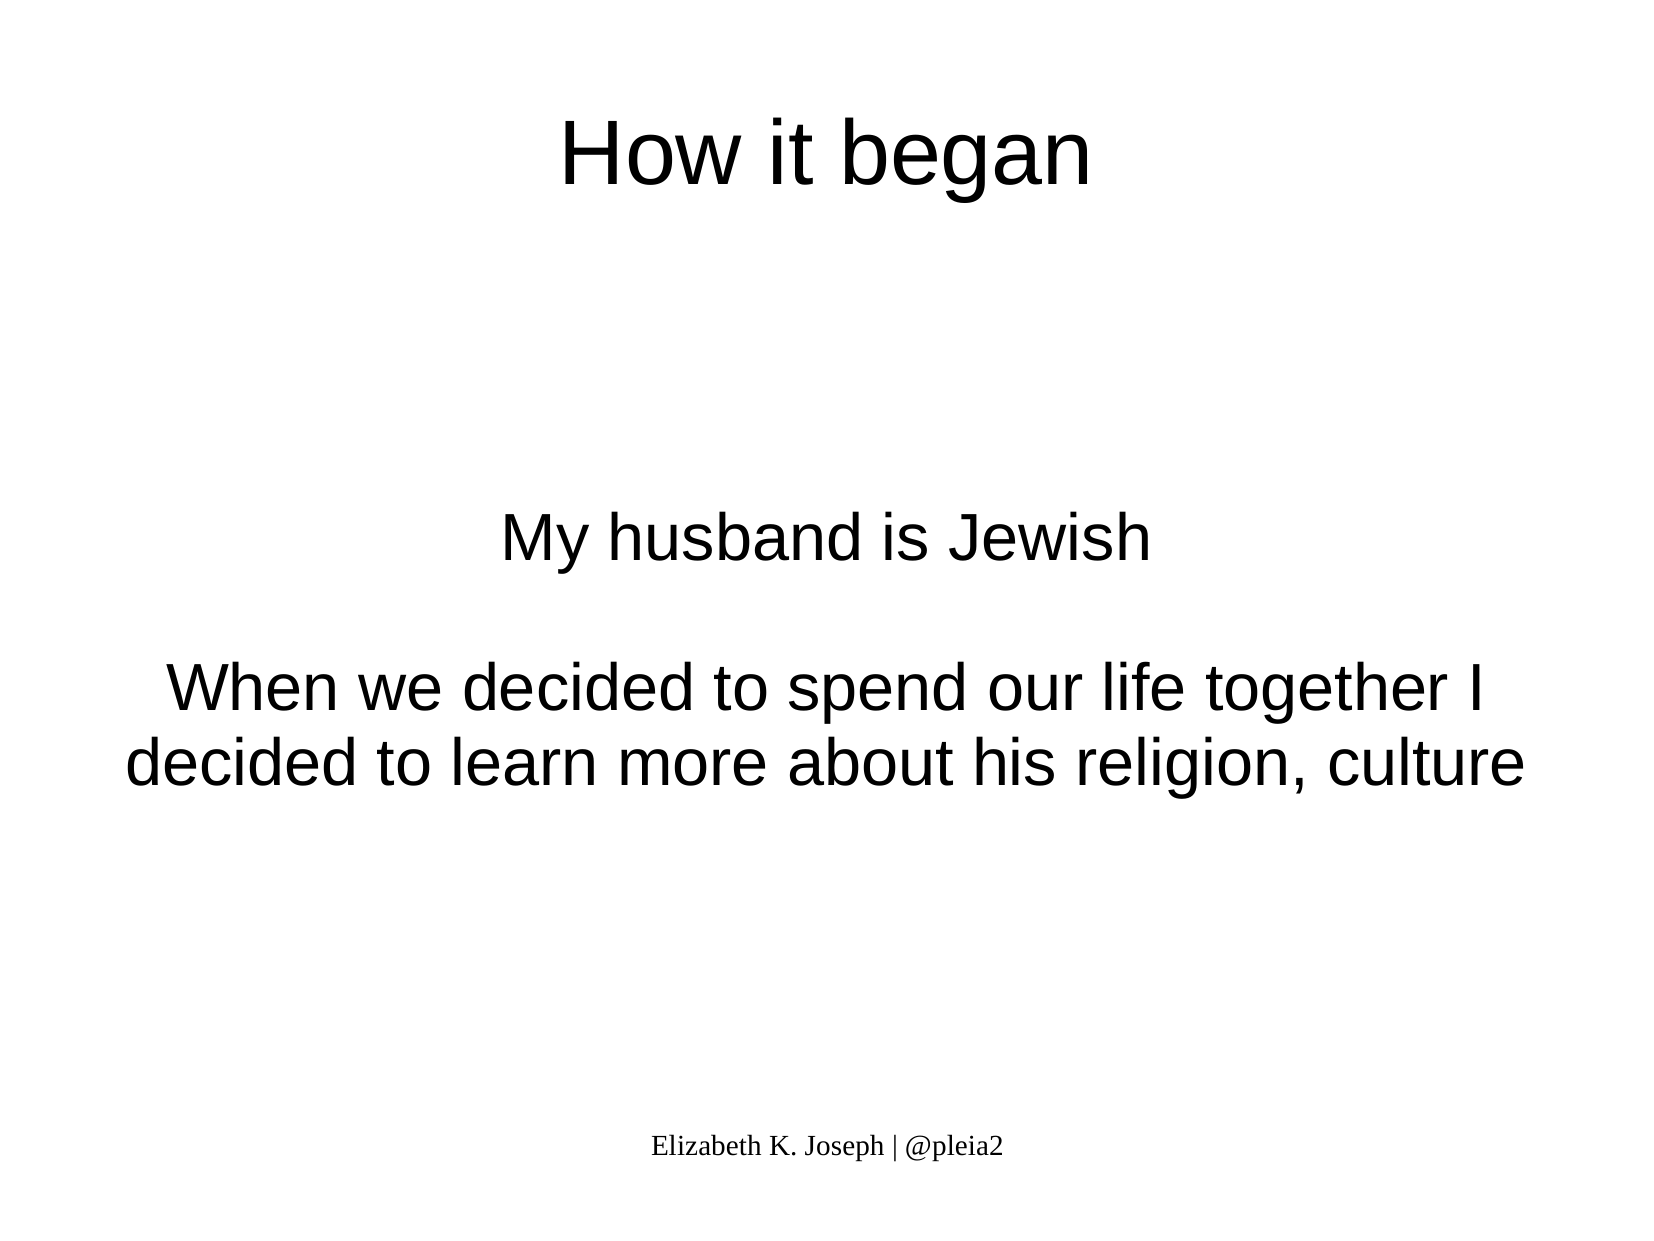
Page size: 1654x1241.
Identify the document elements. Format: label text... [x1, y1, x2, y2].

title How it began [82, 49, 1571, 257]
subtitle My husband is Jewish When we decided to spend our life together I decided to learn more about his religion, culture [82, 290, 1571, 1010]
